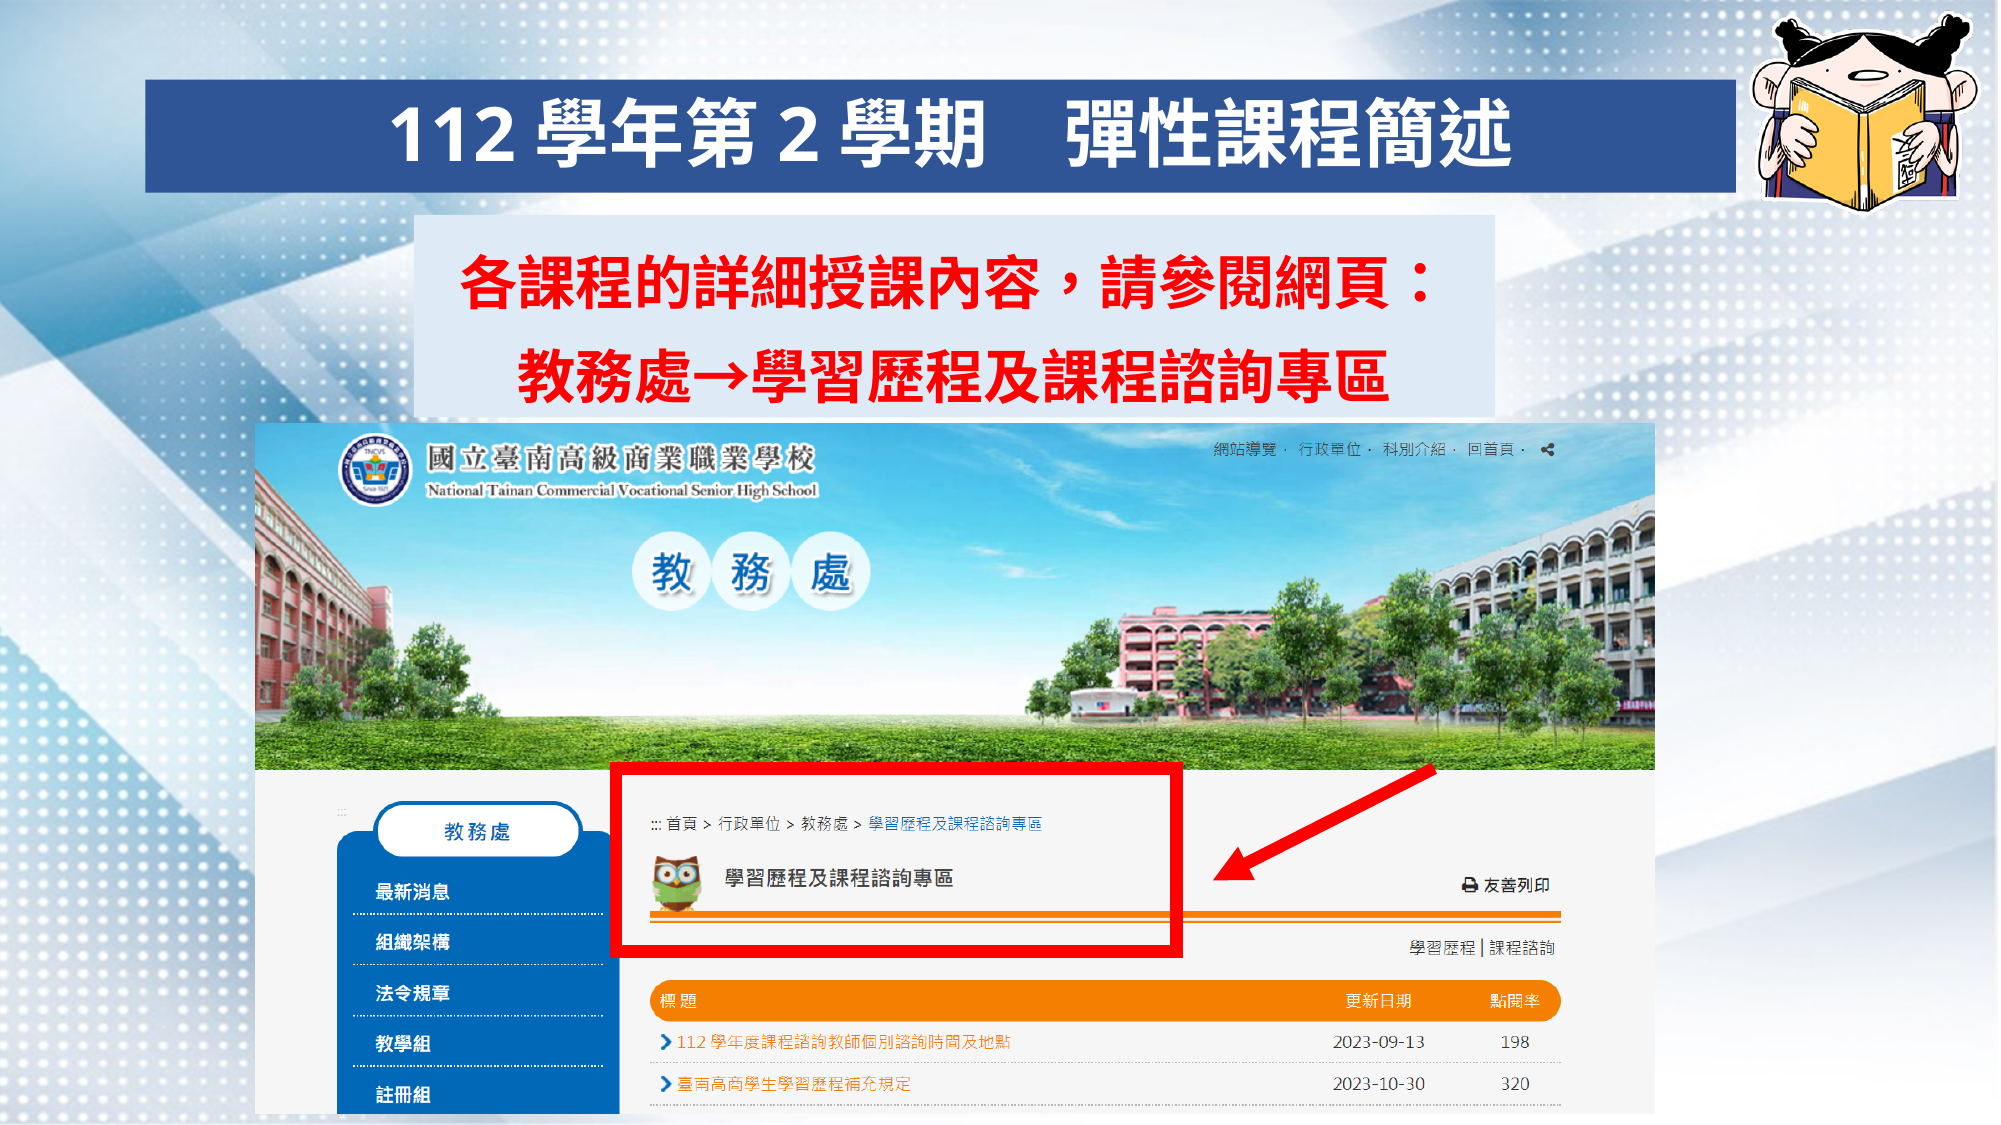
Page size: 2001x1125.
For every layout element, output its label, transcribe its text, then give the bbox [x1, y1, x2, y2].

text_box 112學年第2學期 彈性課程簡述 [145, 79, 1730, 193]
picture [0, 0, 1998, 1125]
text_box 各課程的詳細授課內容，請參閱網頁： 教務處→學習歷程及課程諮詢專區 [413, 214, 1496, 418]
